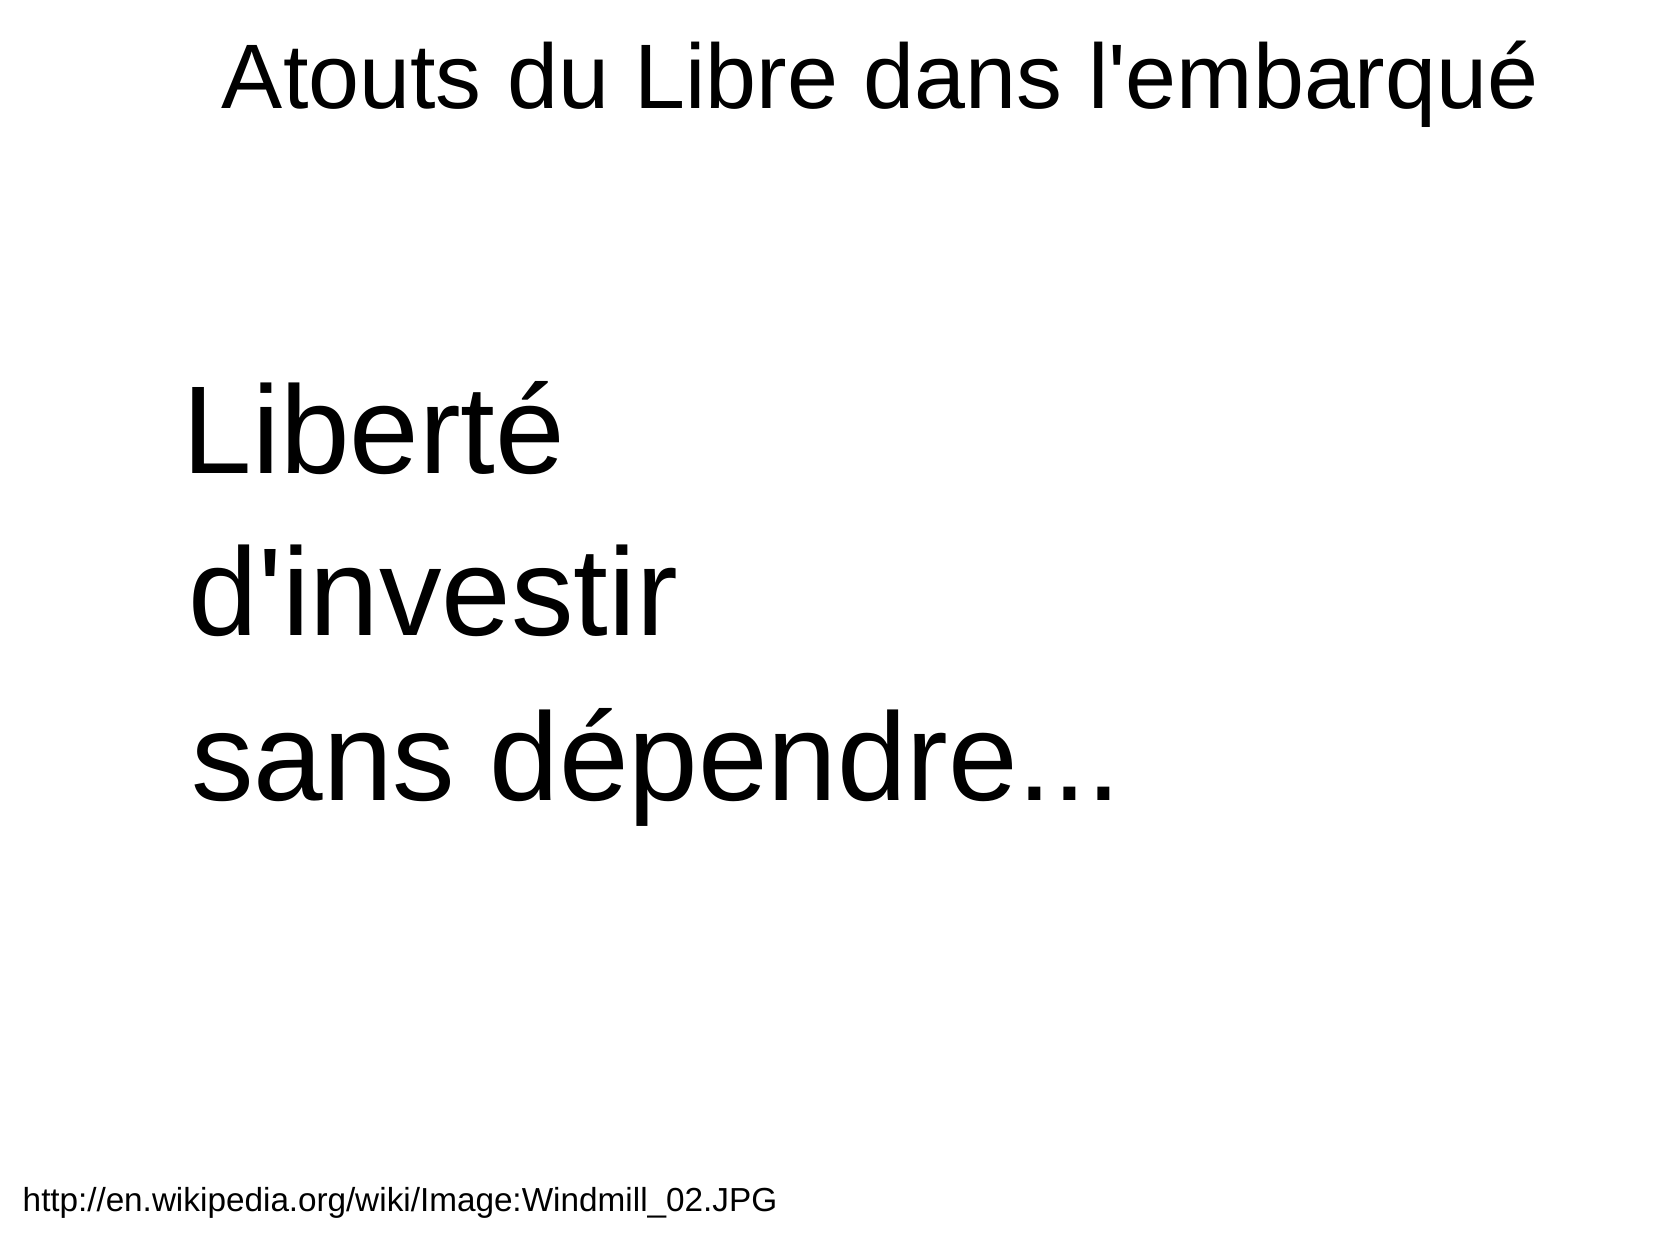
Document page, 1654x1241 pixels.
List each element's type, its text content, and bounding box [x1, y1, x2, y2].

text_box Liberté [182, 360, 1229, 542]
text_box d'investir [188, 522, 1235, 704]
title Atouts du Libre dans l'embarqué [155, 20, 1607, 135]
text_box sans dépendre... [191, 686, 1521, 869]
text_box http://en.wikipedia.org/wiki/Image:Windmill_02.JPG [22, 1181, 779, 1224]
